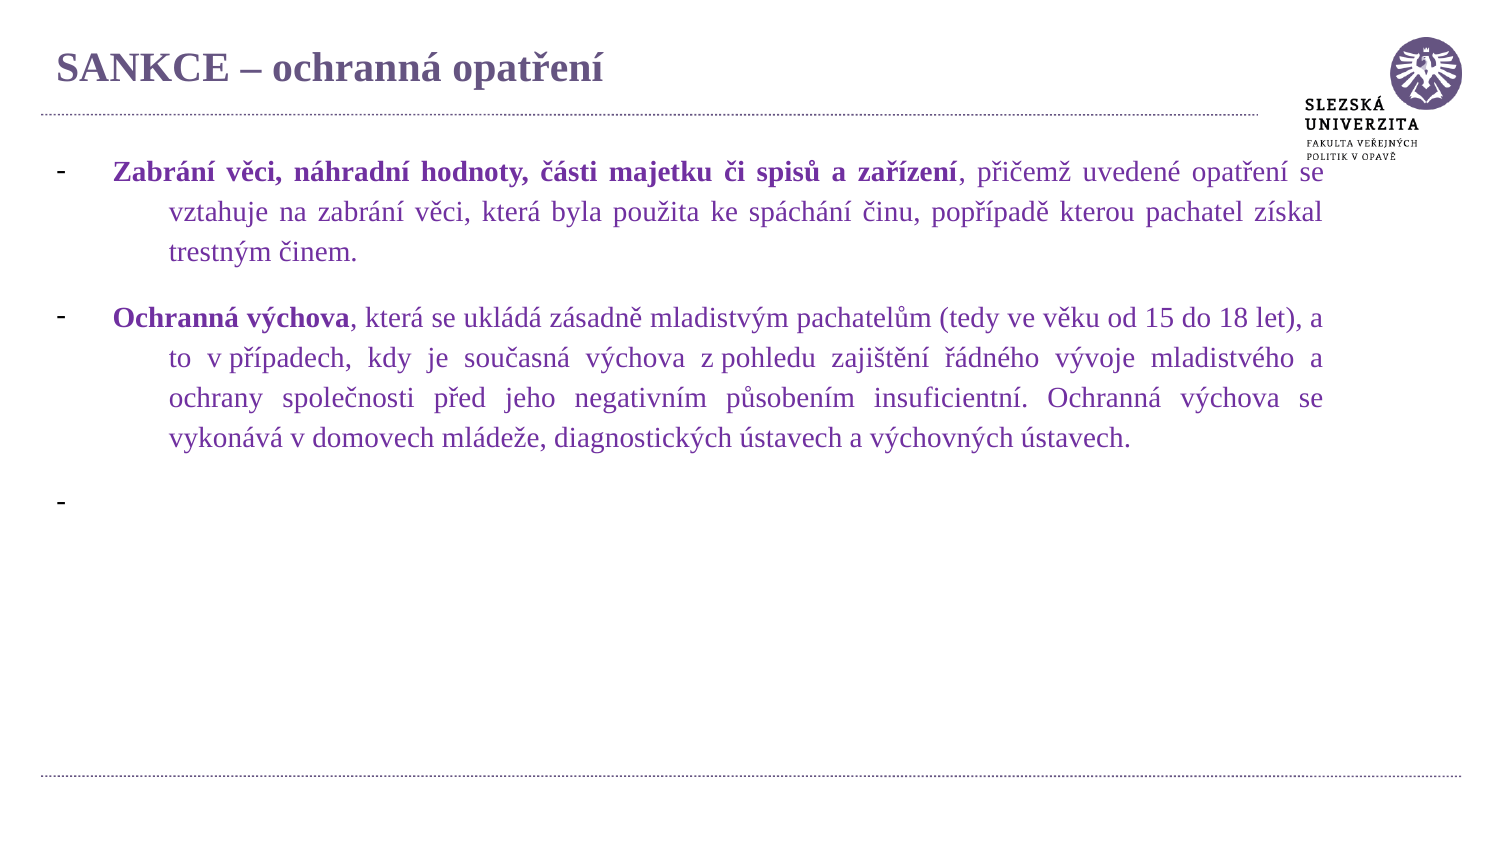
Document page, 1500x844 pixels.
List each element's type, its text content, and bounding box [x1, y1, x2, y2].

text_box Zabrání věci, náhradní hodnoty, části majetku či spisů a zařízení, přičemž uvedené opatření se vztahuje na zabrání věci, která byla použita ke spáchání činu, popřípadě kterou pachatel získal trestným činem. Ochranná výchova, která se ukládá zásadně mladistvým pachatelům (tedy ve věku od 15 do 18 let), a to v případech, kdy je současná výchova z pohledu zajištění řádného vývoje mladistvého a ochrany společnosti před jeho negativním působením insuficientní. Ochranná výchova se vykonává v domovech mládeže, diagnostických ústavech a výchovných ústavech. [41, 139, 1340, 578]
title SANKCE – ochranná opatření [41, 32, 1325, 116]
